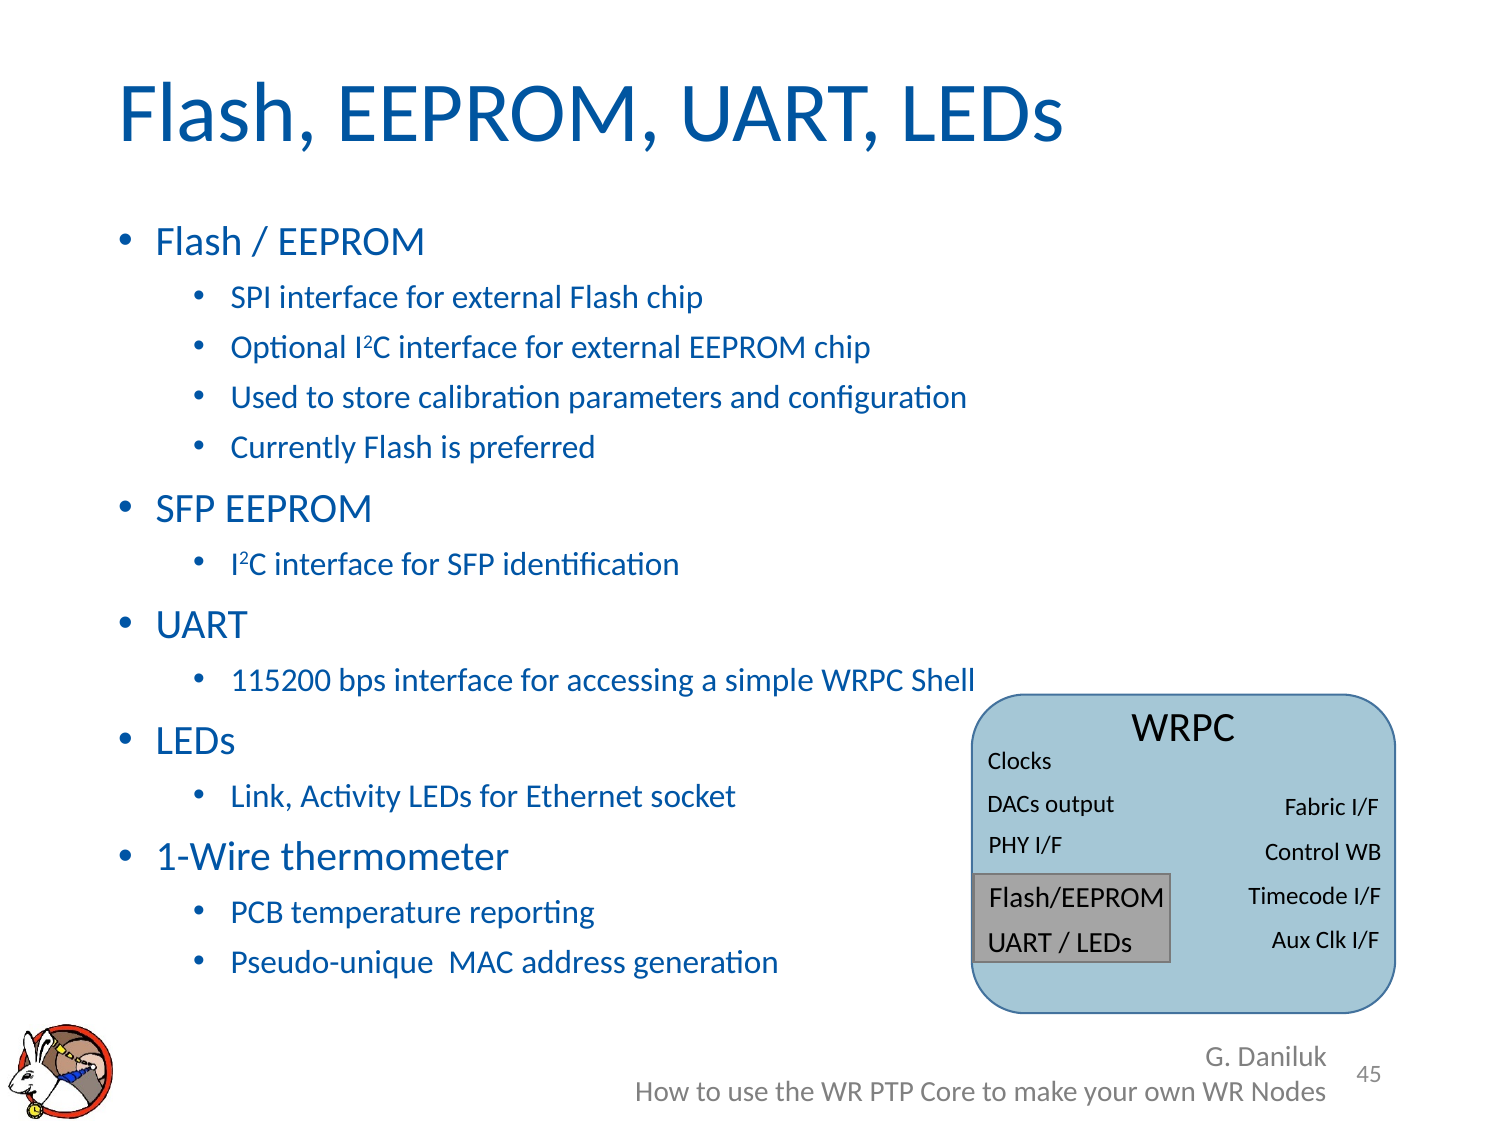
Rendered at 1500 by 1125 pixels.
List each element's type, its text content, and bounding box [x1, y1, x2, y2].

text_box Control WB [1249, 828, 1397, 874]
text_box G. Daniluk How to use the WR PTP Core to make your own WR Nodes [112, 1029, 1342, 1115]
text_box [971, 694, 1396, 1014]
text_box Clocks [973, 736, 1067, 780]
text_box Timecode I/F [1233, 871, 1396, 917]
text_box WRPC [1116, 692, 1251, 758]
text_box Fabric I/F [1269, 782, 1394, 828]
text_box Aux Clk I/F [1256, 916, 1395, 962]
picture [7, 1024, 113, 1121]
list Flash / EEPROM SPI interface for external Flash chip Optional I2C interface for external EEPROM chip Used to store calibration parameters and configuration Currently Flash is preferred SFP EEPROM I2C interface for SFP identification UART 115200 bps interface for accessing a simple WRPC Shell LEDs Link, Activity LEDs for Ethernet socket 1-Wire thermometer PCB temperature reporting Pseudo-unique MAC address generation [103, 211, 1397, 1014]
text_box UART / LEDs [972, 916, 1148, 966]
slide_number <number> [1342, 1042, 1397, 1103]
text_box Flash/EEPROM [974, 870, 1180, 921]
text_box PHY I/F [973, 826, 1078, 867]
title Flash, EEPROM, UART, LEDs [103, 59, 1397, 169]
text_box DACs output [972, 780, 1130, 826]
